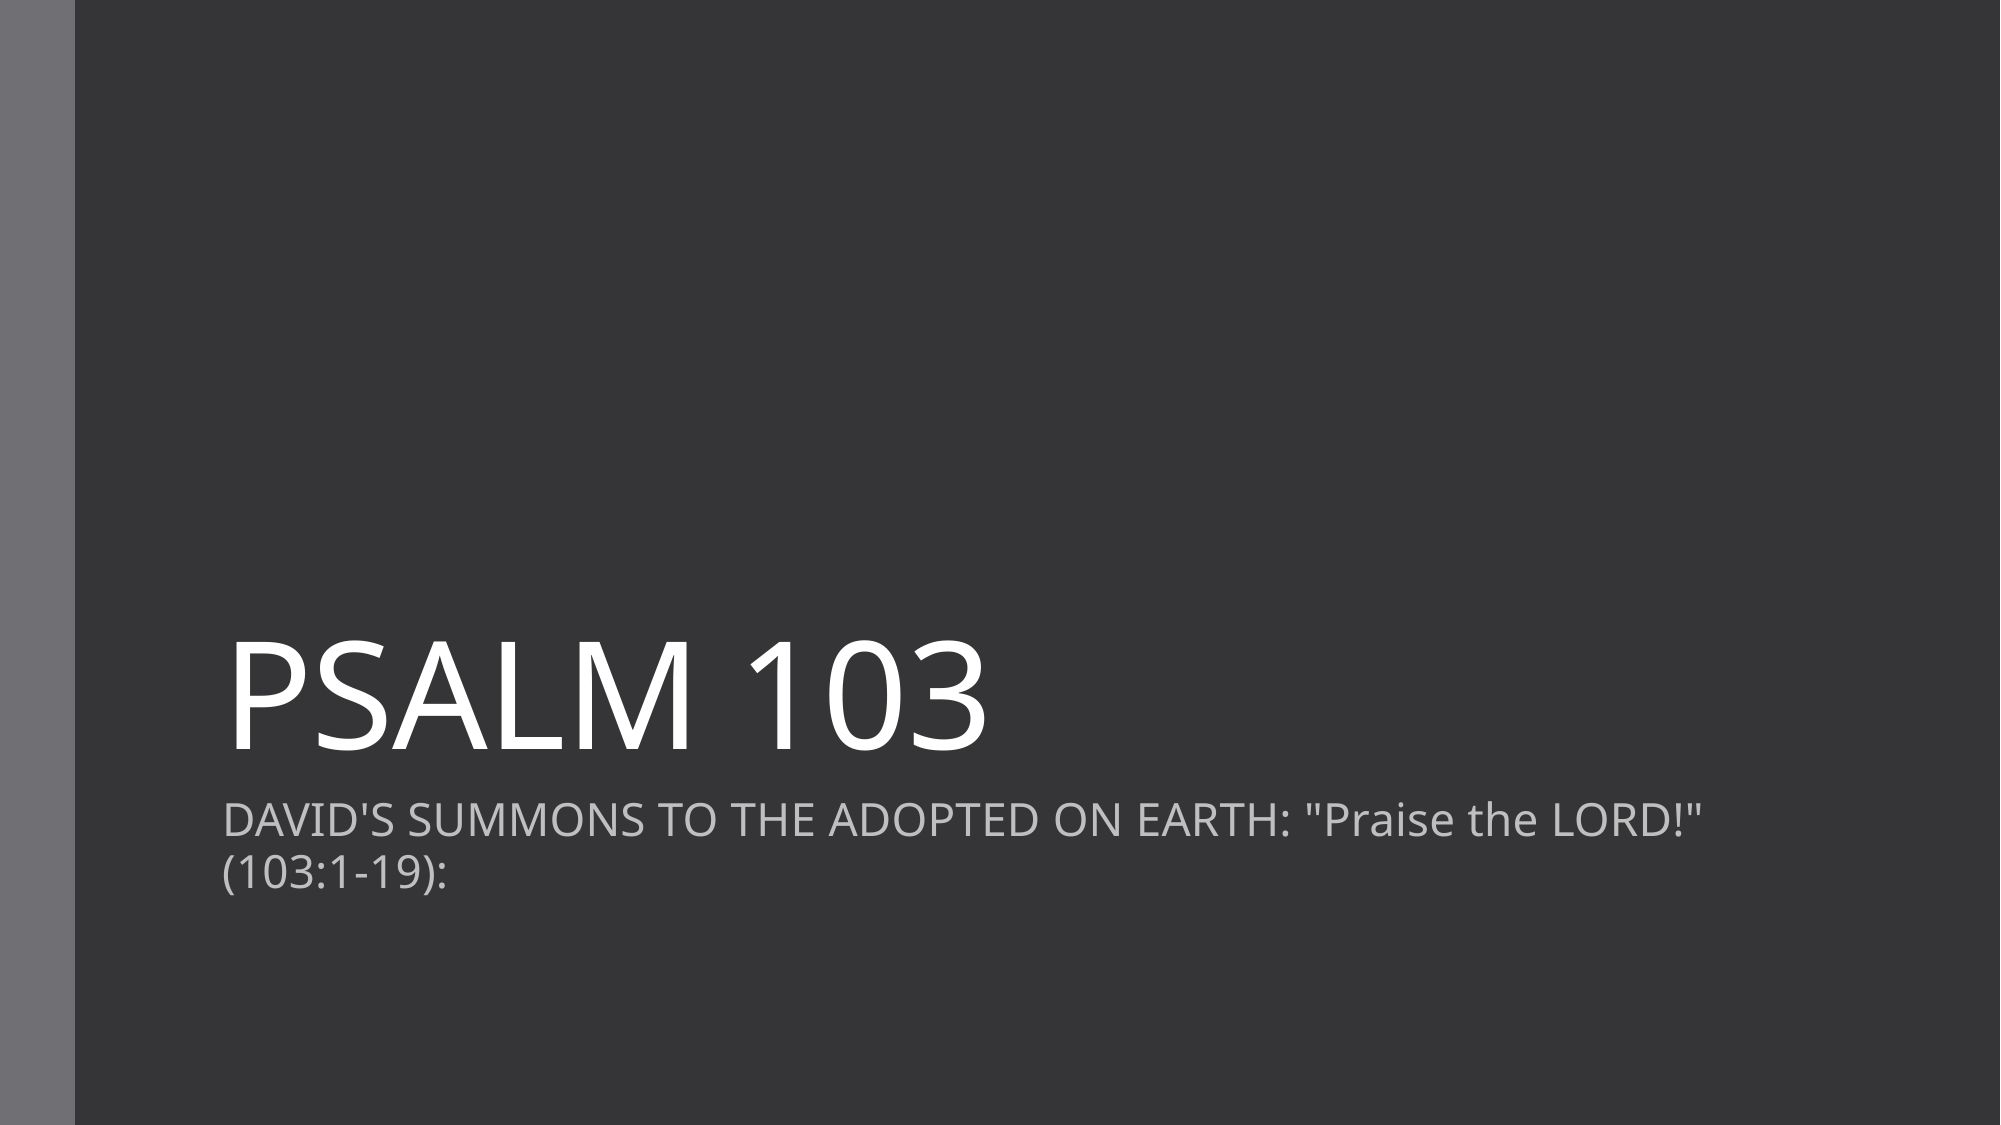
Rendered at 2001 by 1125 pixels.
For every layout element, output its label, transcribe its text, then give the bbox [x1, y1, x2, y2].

title PSALM 103 [206, 124, 1752, 787]
subtitle DAVID'S SUMMONS TO THE ADOPTED ON EARTH: "Praise the LORD!" (103:1-19): [206, 787, 1752, 1066]
